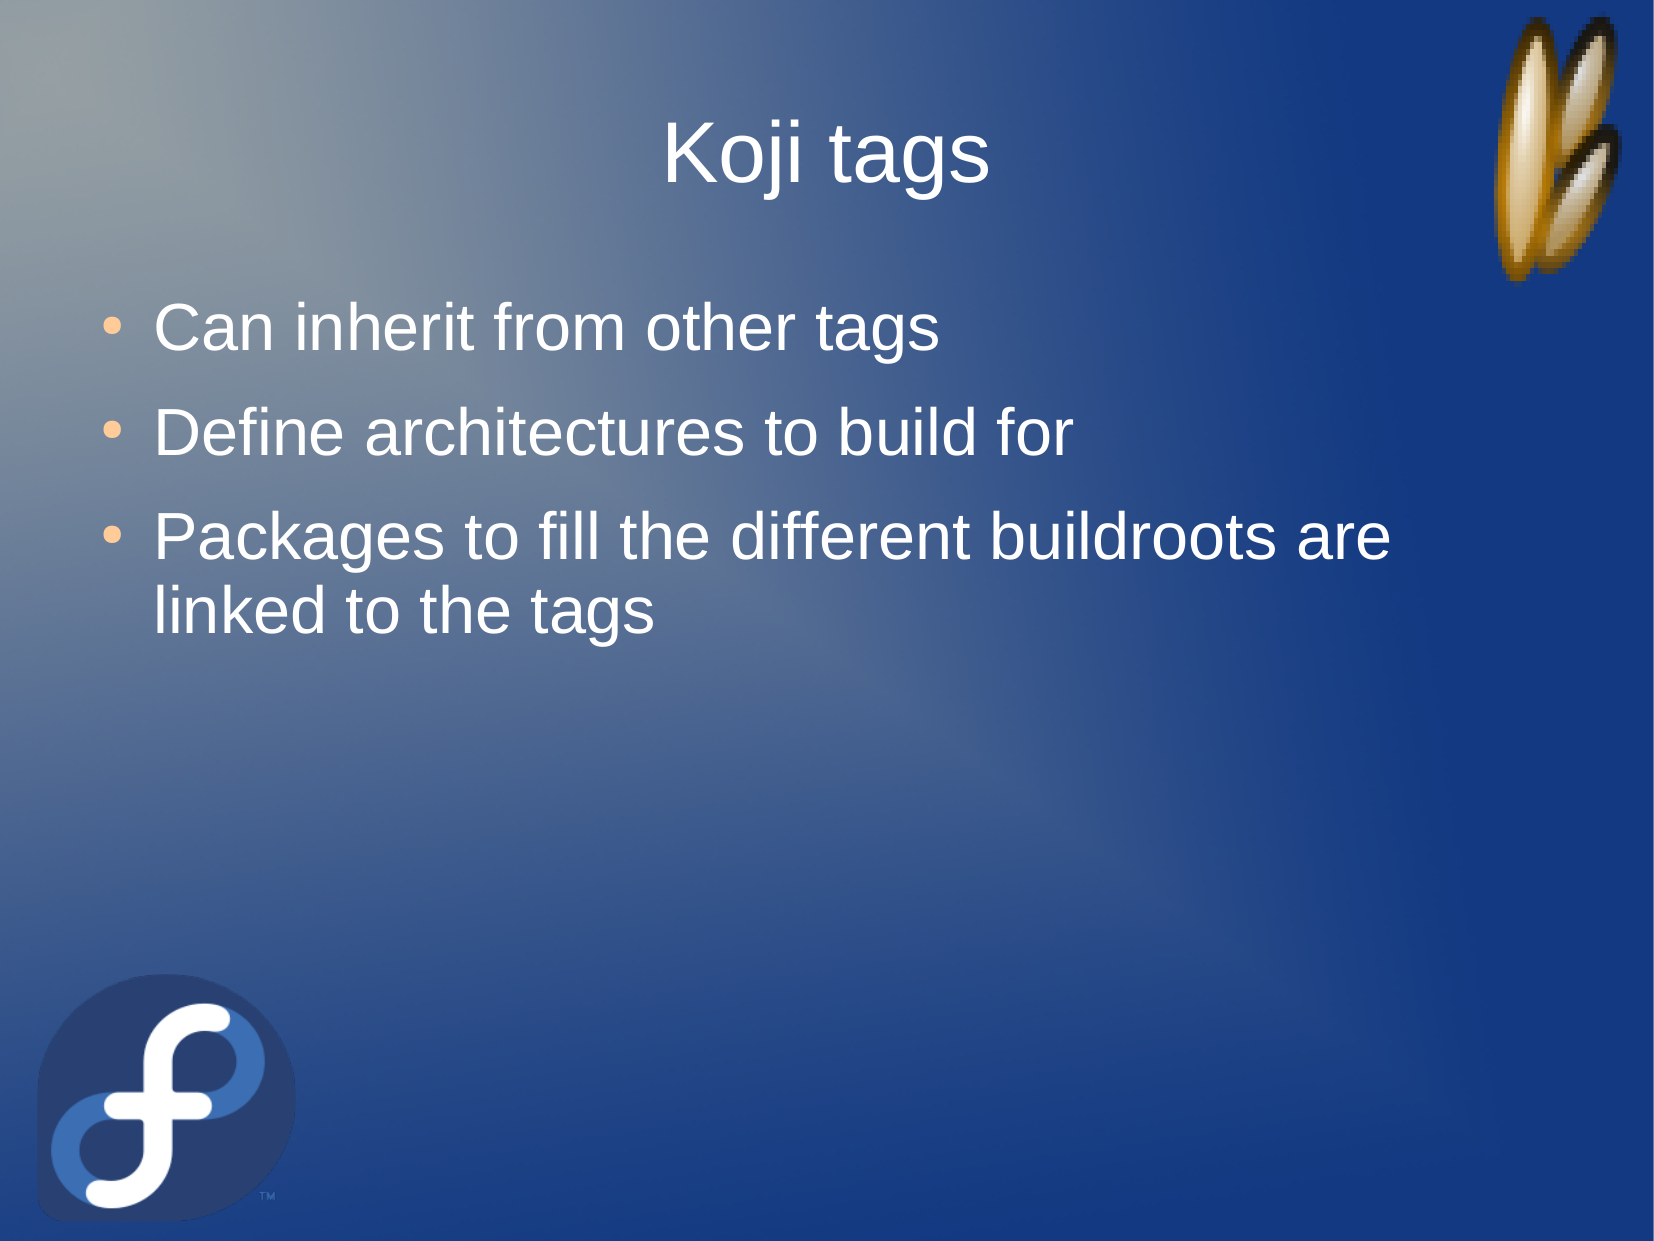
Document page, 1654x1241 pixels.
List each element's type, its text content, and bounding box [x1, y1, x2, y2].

title Koji tags [82, 49, 1571, 257]
list Can inherit from other tags Define architectures to build for Packages to fill the different buildroots are linked to the tags [82, 290, 1571, 1109]
picture [0, 0, 1654, 1241]
